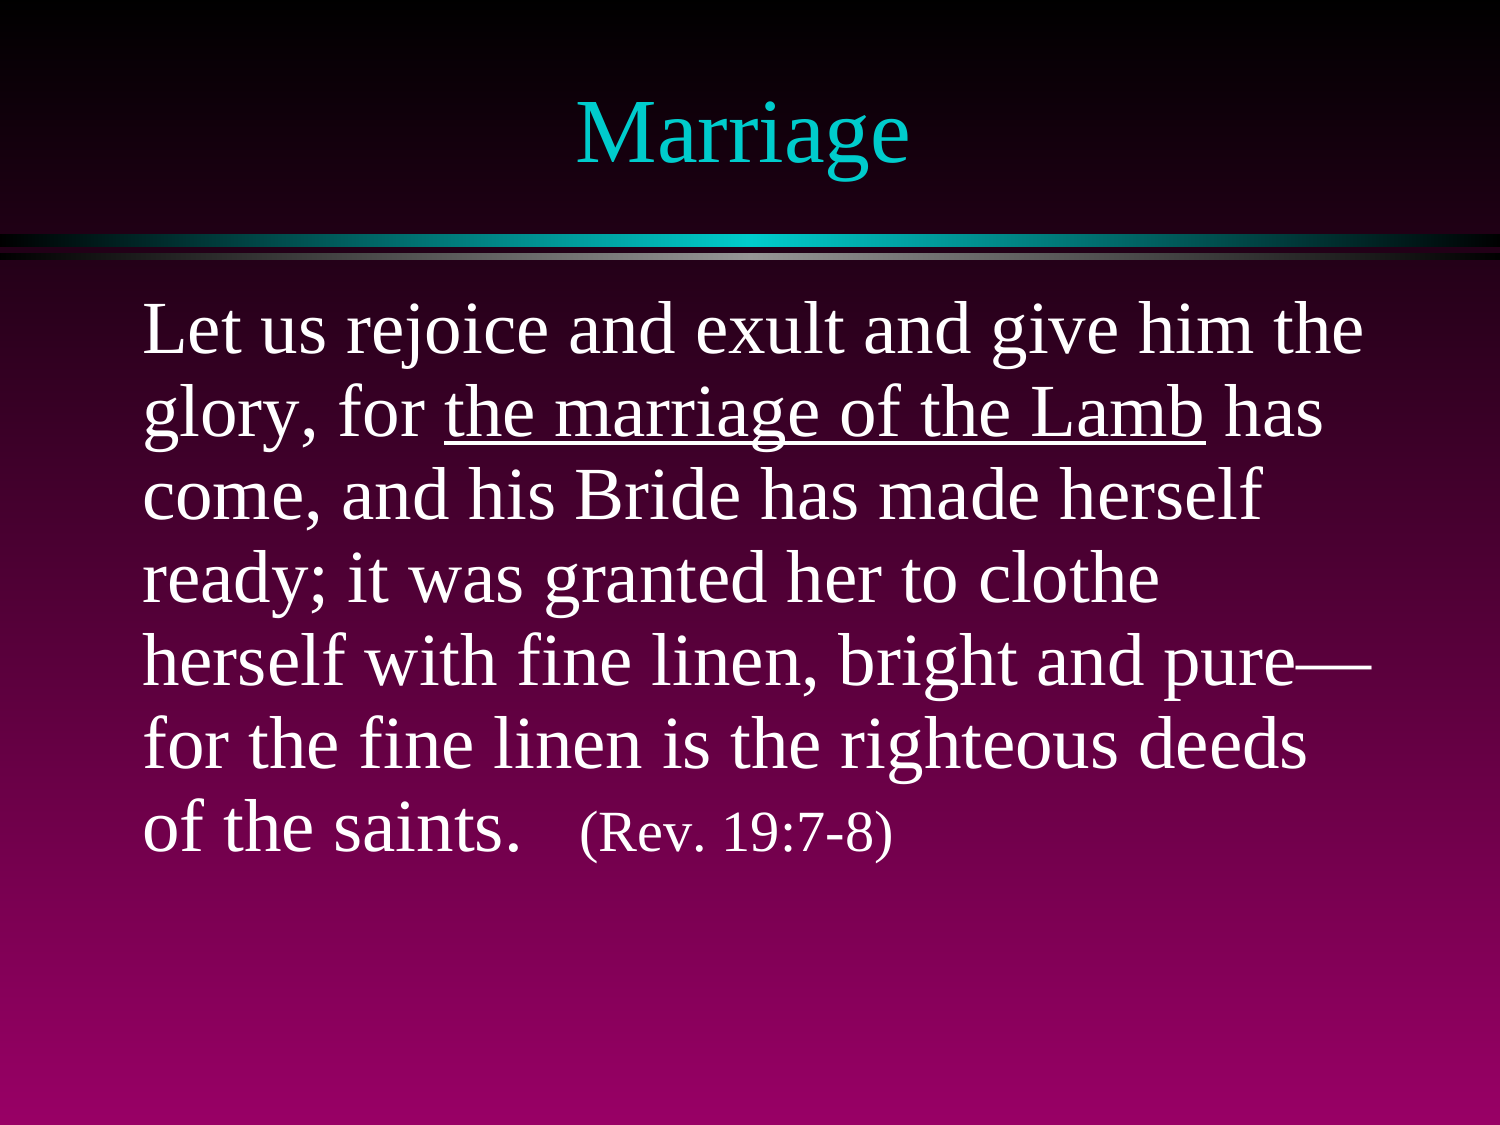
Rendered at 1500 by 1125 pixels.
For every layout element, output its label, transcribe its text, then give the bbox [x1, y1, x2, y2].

title Marriage [99, 44, 1388, 218]
text_box Let us rejoice and exult and give him the glory, for the marriage of the Lamb has come, and his Bride has made herself ready; it was granted her to clothe herself with fine linen, bright and pure—for the fine linen is the righteous deeds of the saints. (Rev. 19:7-8) [127, 279, 1391, 876]
